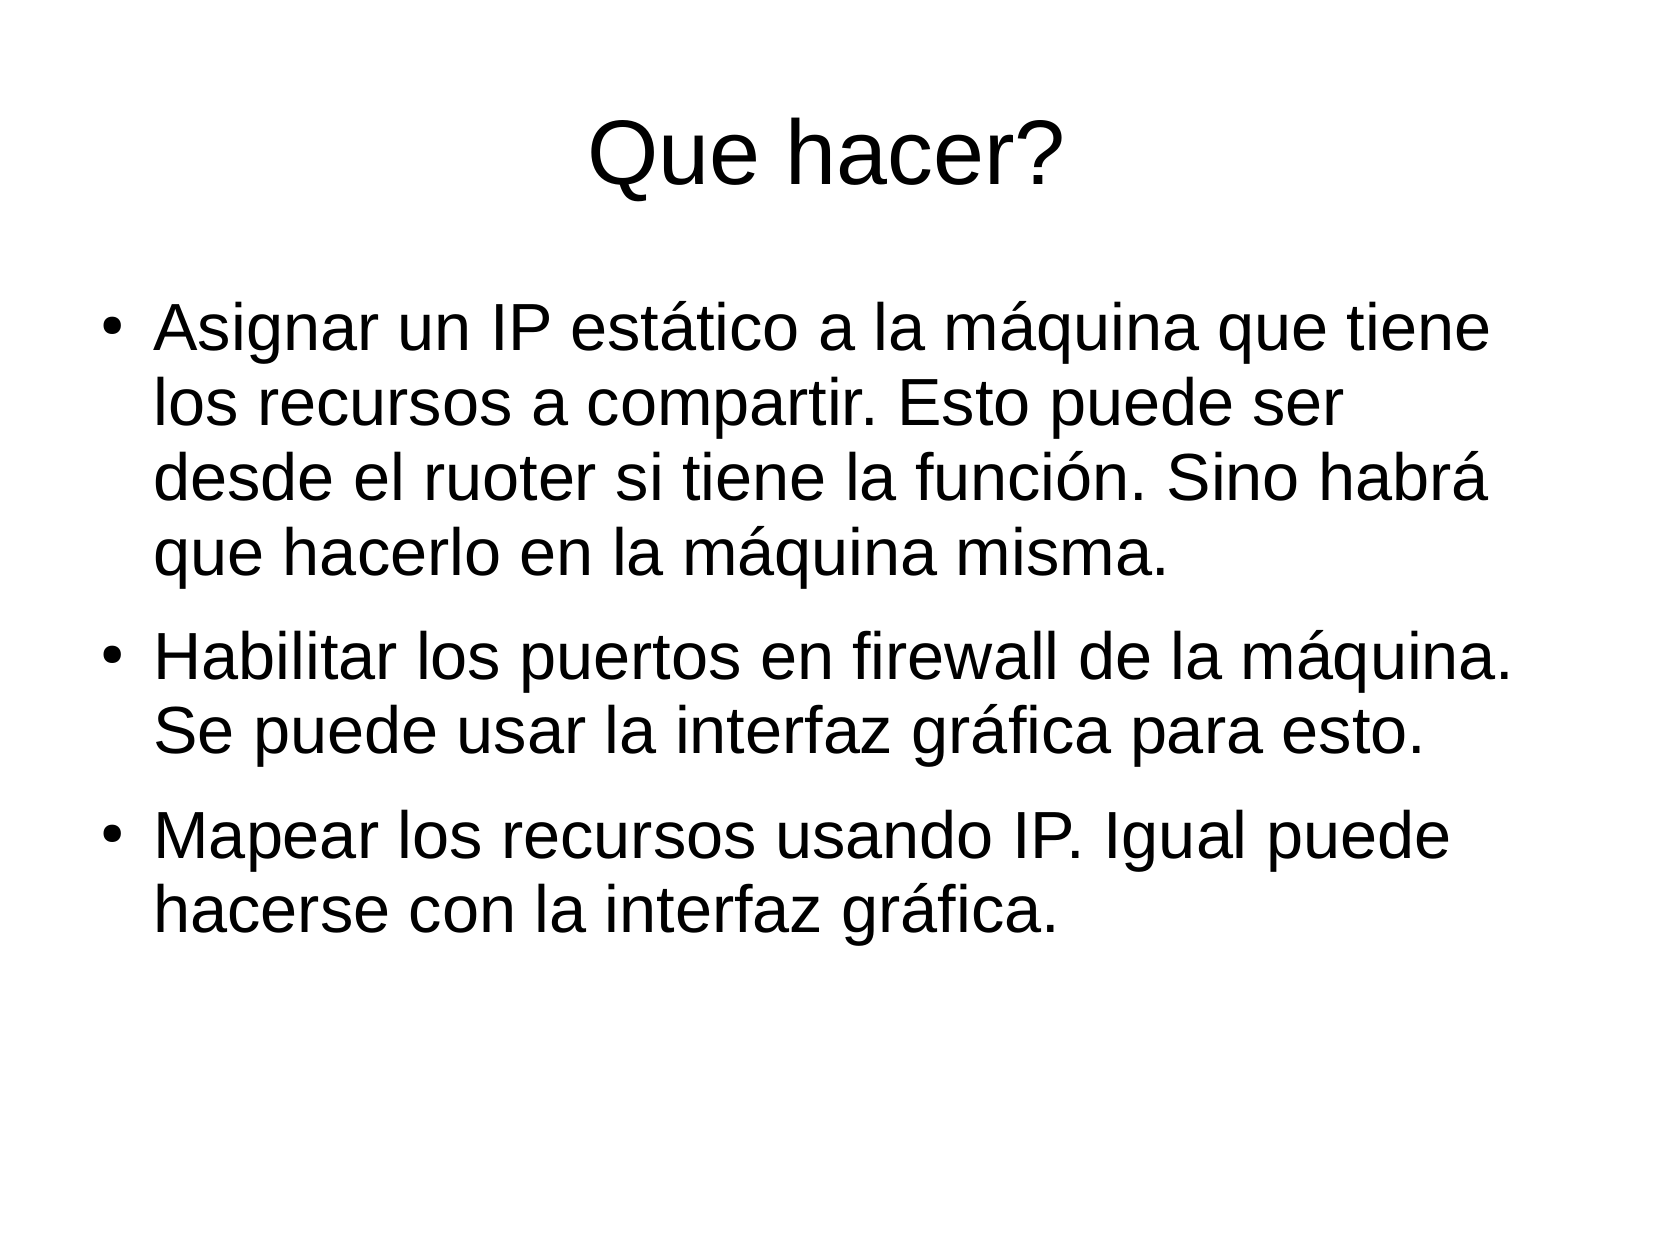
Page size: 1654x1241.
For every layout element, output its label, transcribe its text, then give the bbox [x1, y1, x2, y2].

title Que hacer? [82, 49, 1571, 257]
list Asignar un IP estático a la máquina que tiene los recursos a compartir. Esto puede ser desde el ruoter si tiene la función. Sino habrá que hacerlo en la máquina misma. Habilitar los puertos en firewall de la máquina. Se puede usar la interfaz gráfica para esto. Mapear los recursos usando IP. Igual puede hacerse con la interfaz gráfica. [82, 290, 1538, 1010]
